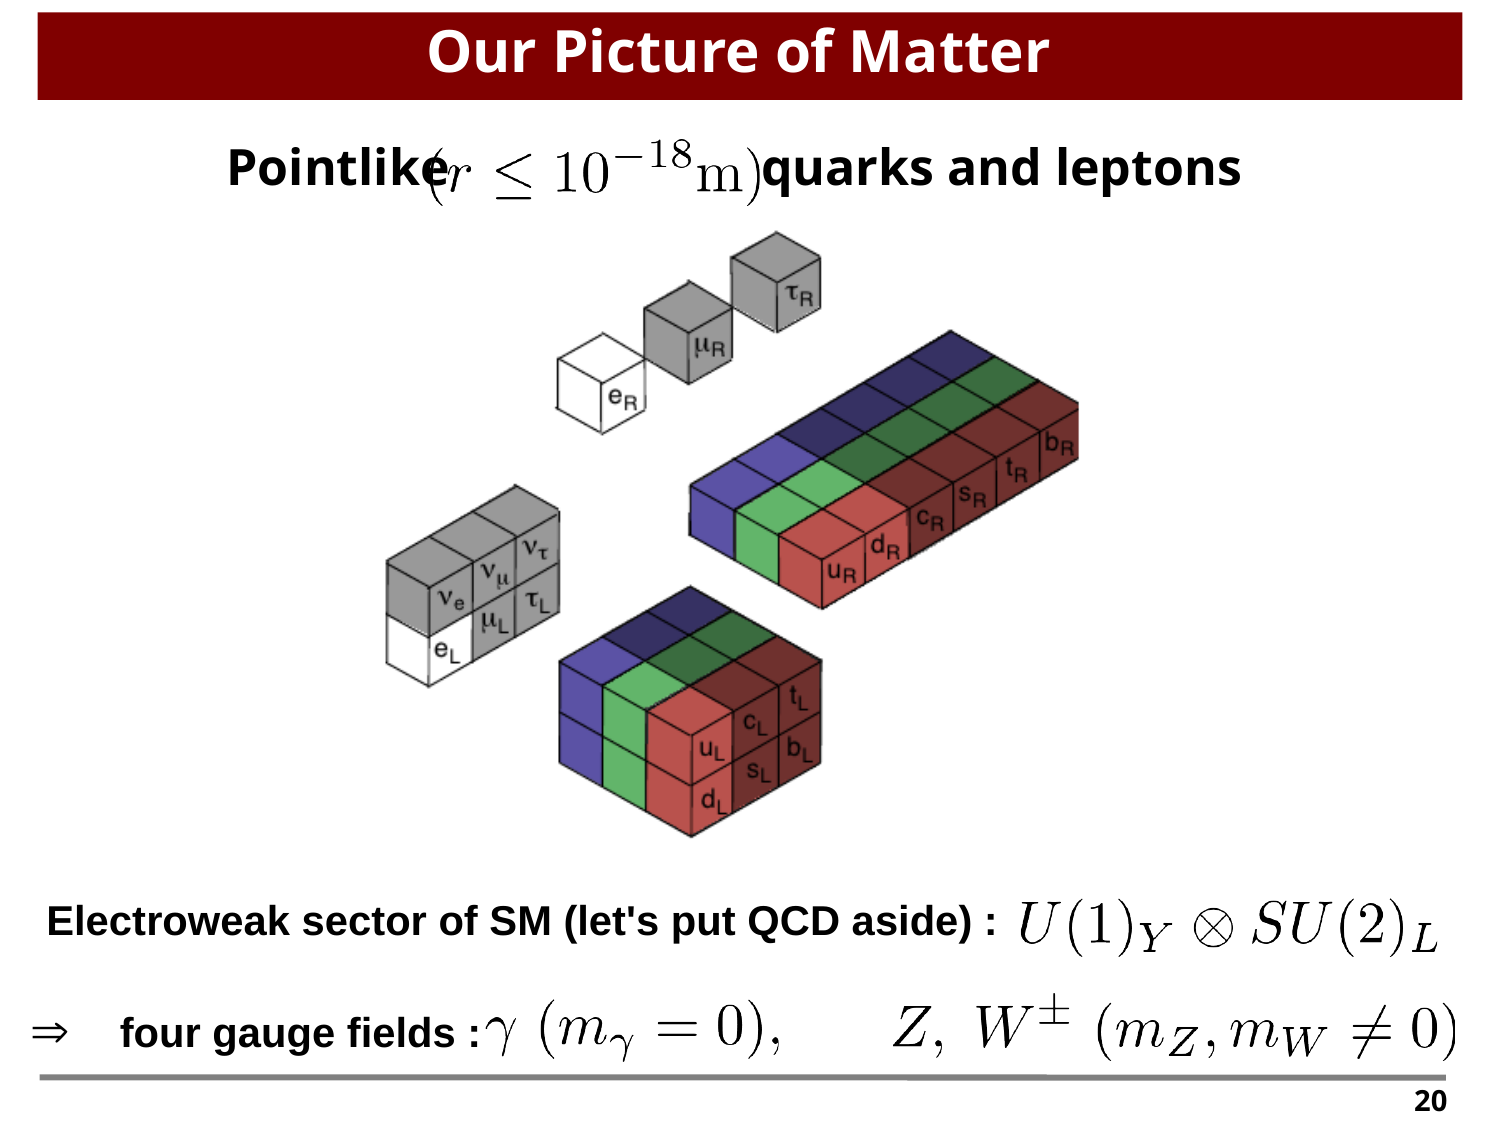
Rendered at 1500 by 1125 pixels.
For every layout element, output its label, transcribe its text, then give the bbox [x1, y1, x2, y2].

picture [371, 221, 1094, 855]
text_box Þ four gauge fields : [15, 990, 1426, 1065]
title Our Picture of Matter [132, 12, 1345, 96]
picture [429, 139, 760, 206]
picture [892, 993, 1455, 1061]
list Pointlike quarks and leptons [31, 135, 1438, 877]
picture [485, 999, 779, 1062]
text_box Electroweak sector of SM (let's put QCD aside) : [31, 877, 1471, 953]
picture [1020, 898, 1438, 957]
